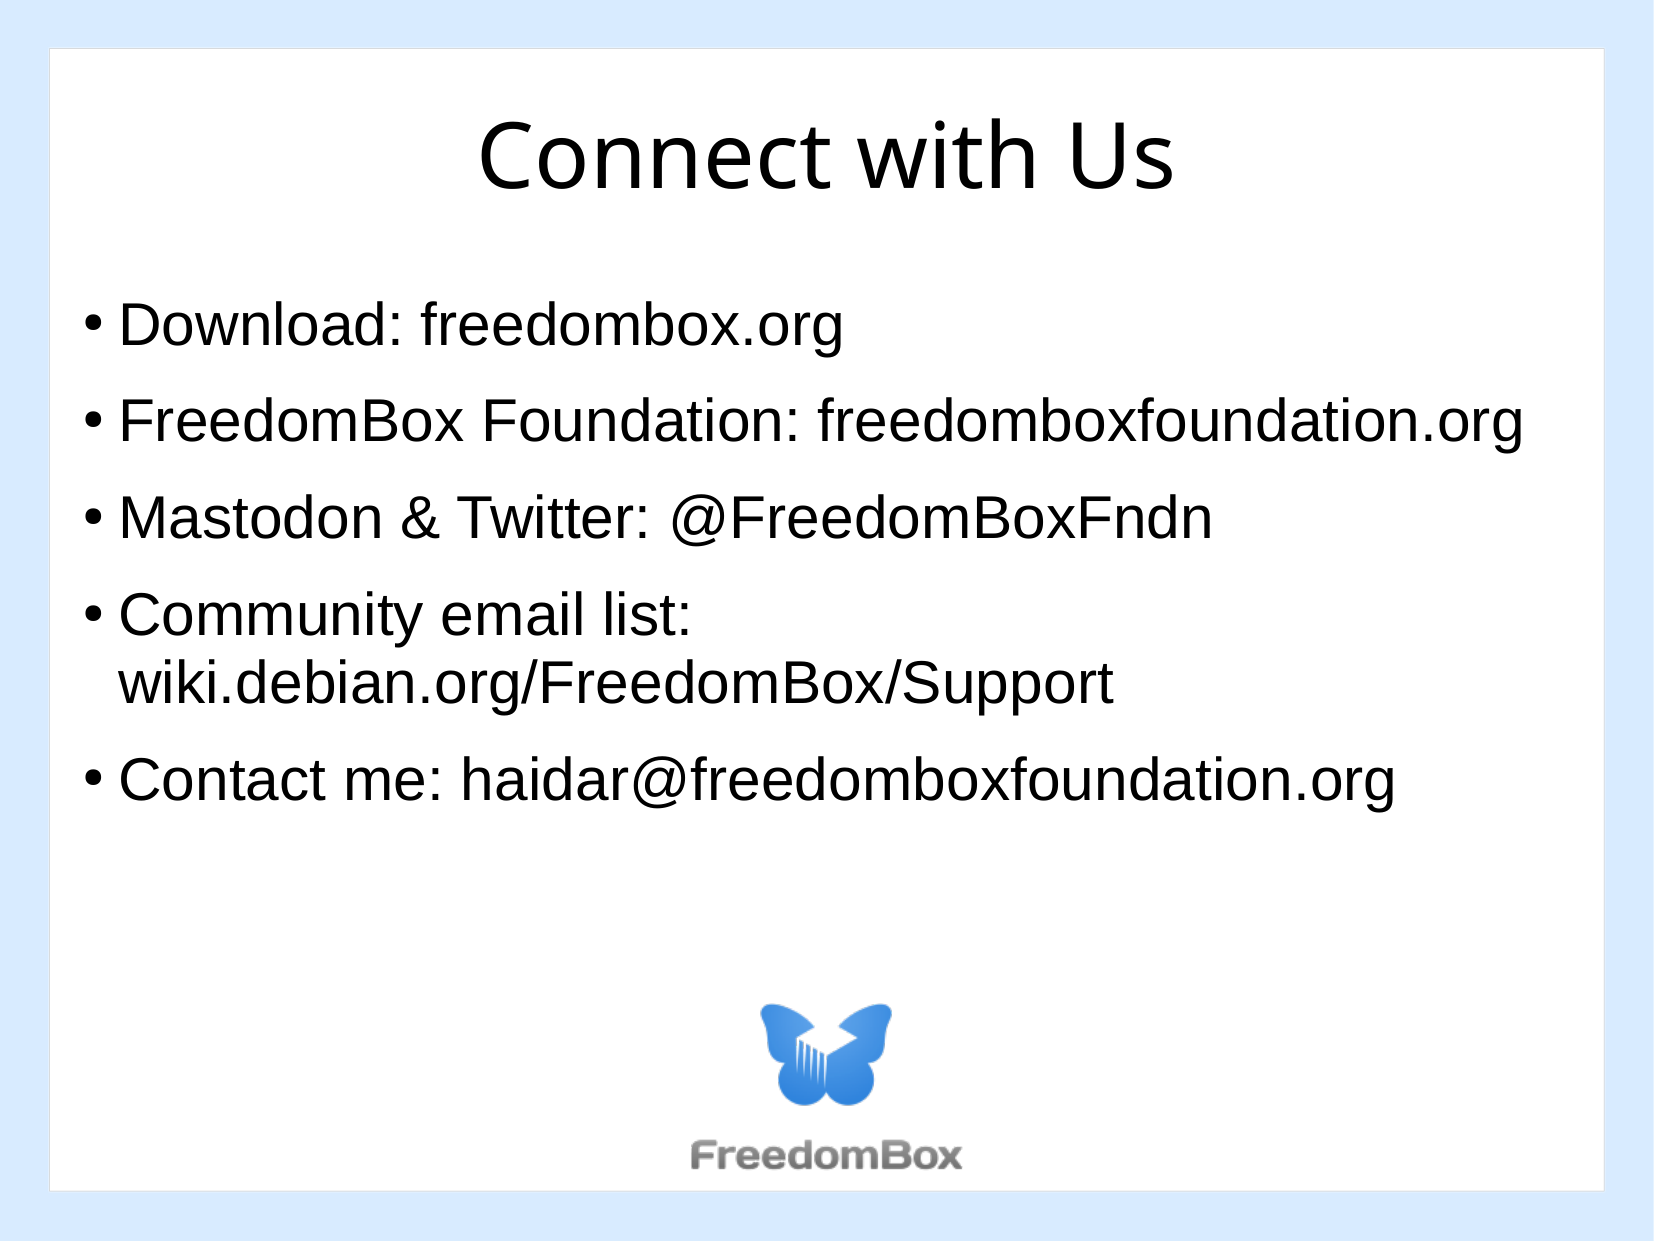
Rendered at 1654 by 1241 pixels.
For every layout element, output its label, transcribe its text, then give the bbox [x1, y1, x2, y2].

picture [0, 0, 1654, 1241]
list Download: freedombox.org FreedomBox Foundation: freedomboxfoundation.org Mastodon & Twitter: @FreedomBoxFndn Community email list: wiki.debian.org/FreedomBox/Support Contact me: haidar@freedomboxfoundation.org [82, 290, 1571, 1010]
title Connect with Us [82, 49, 1571, 257]
